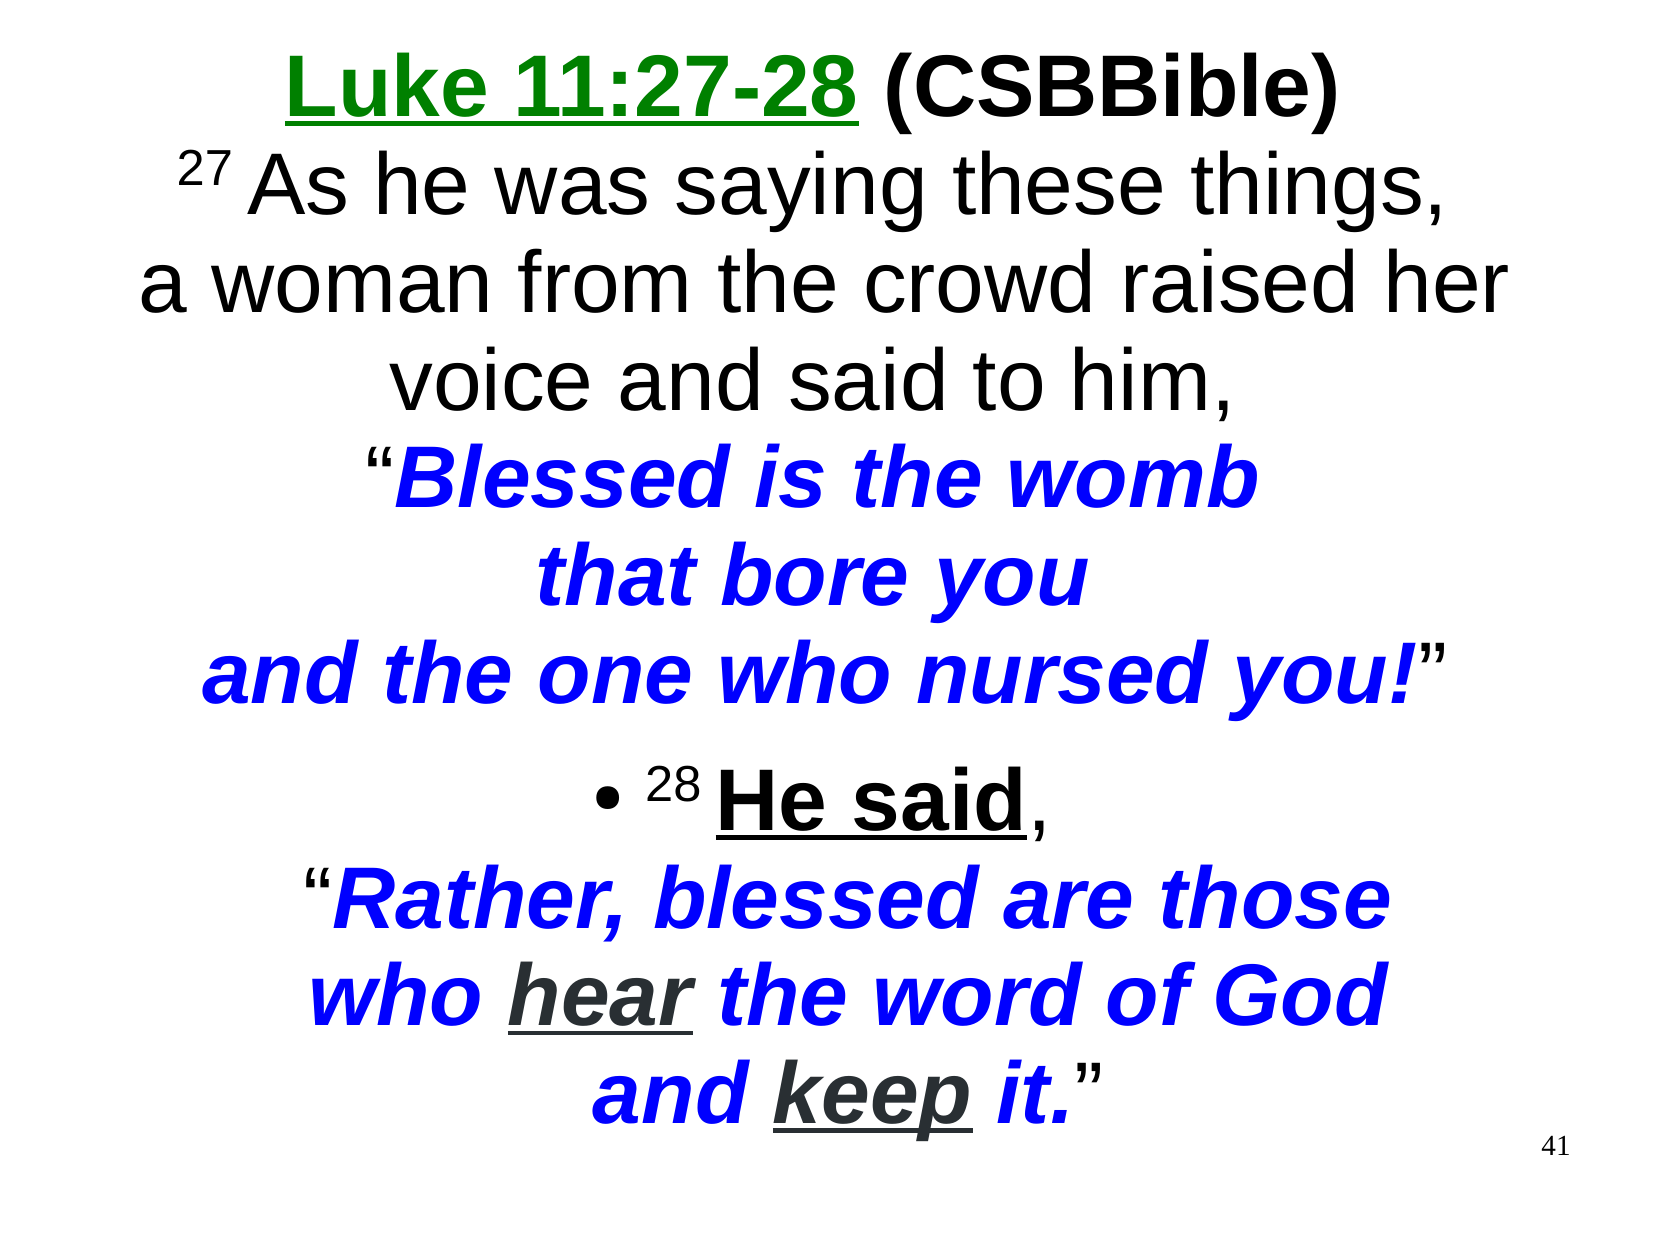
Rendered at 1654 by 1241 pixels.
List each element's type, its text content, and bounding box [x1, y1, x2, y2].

list Luke 11:27-28 (CSBBible) 27 As he was saying these things, a woman from the crowd raised her voice and said to him, “Blessed is the womb that bore you and the one who nursed you!” 28 He said, “Rather, blessed are those who hear the word of God and keep it.” [37, 37, 1613, 1201]
